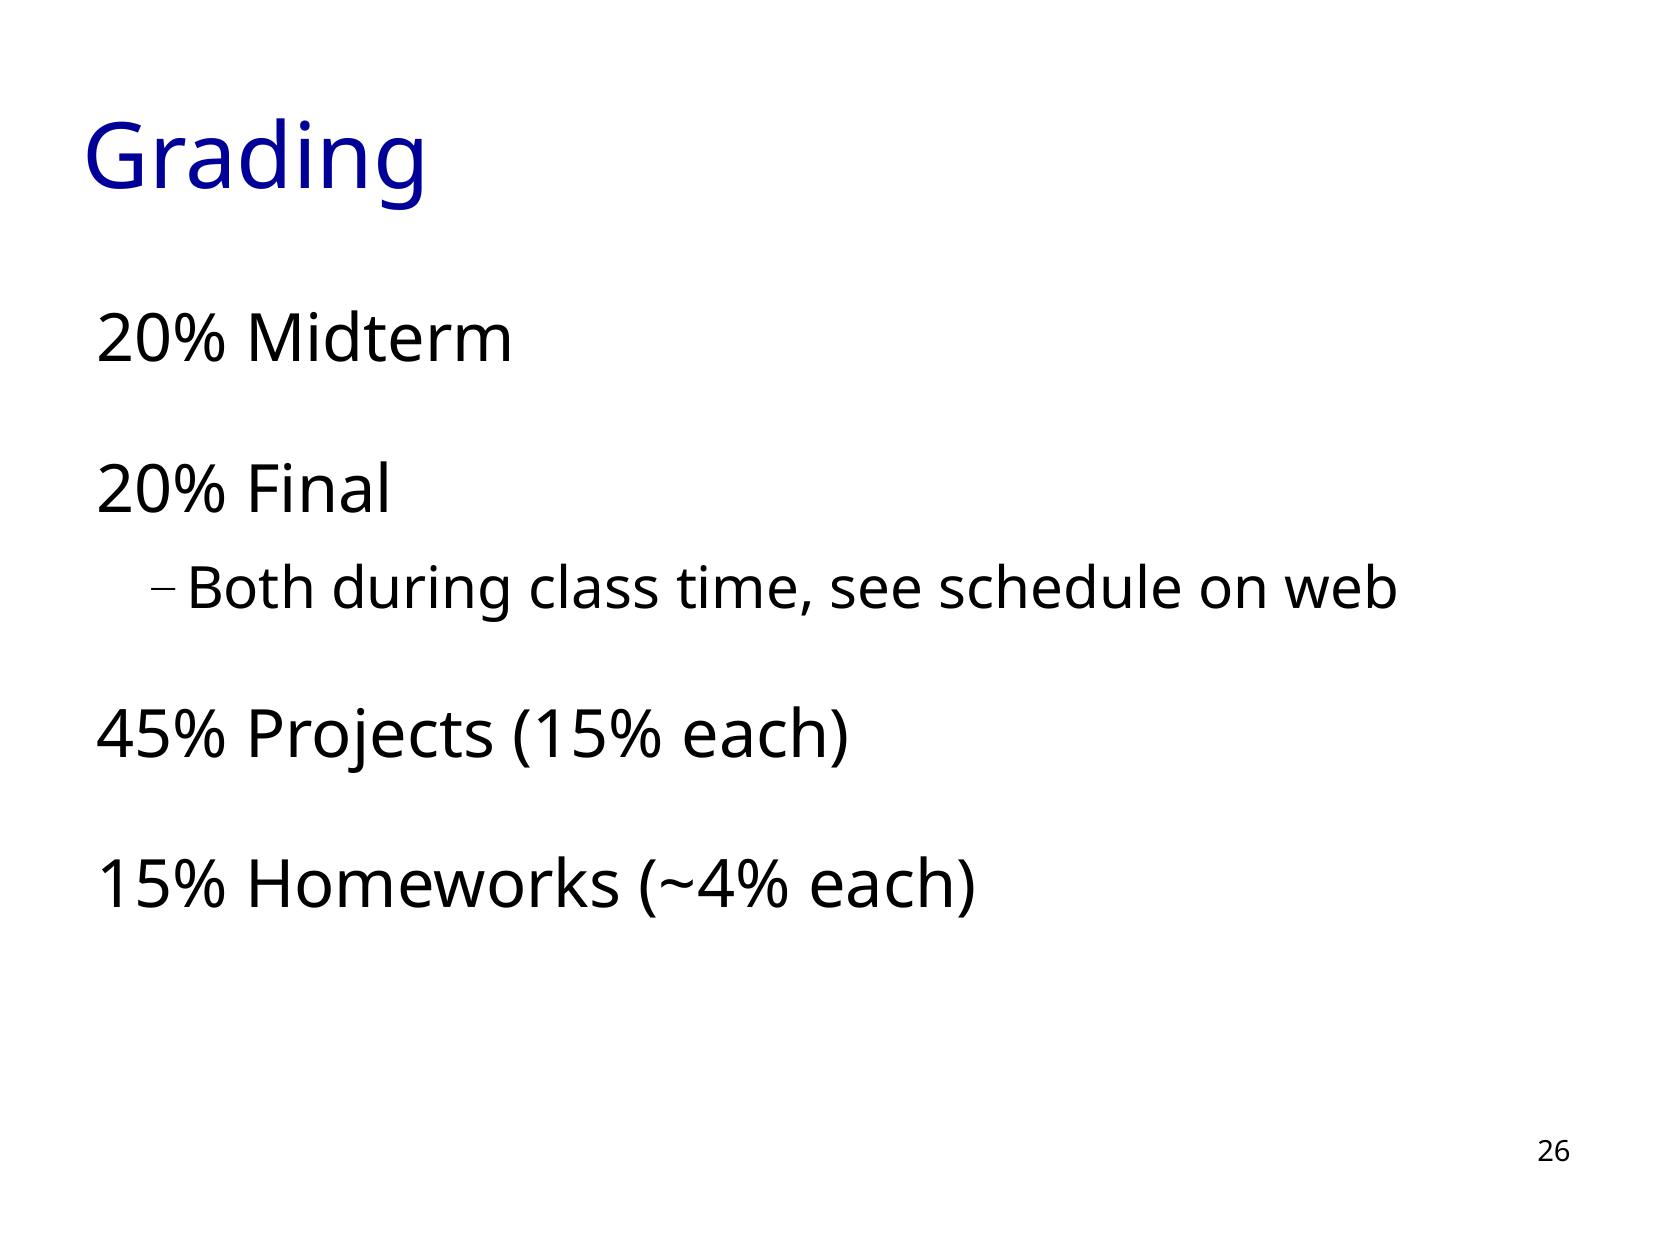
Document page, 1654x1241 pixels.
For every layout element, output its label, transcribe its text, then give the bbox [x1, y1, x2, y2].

list 20% Midterm 20% Final Both during class time, see schedule on web 45% Projects (15% each) 15% Homeworks (~4% each) [60, 290, 1571, 1096]
title Grading [82, 49, 1571, 257]
